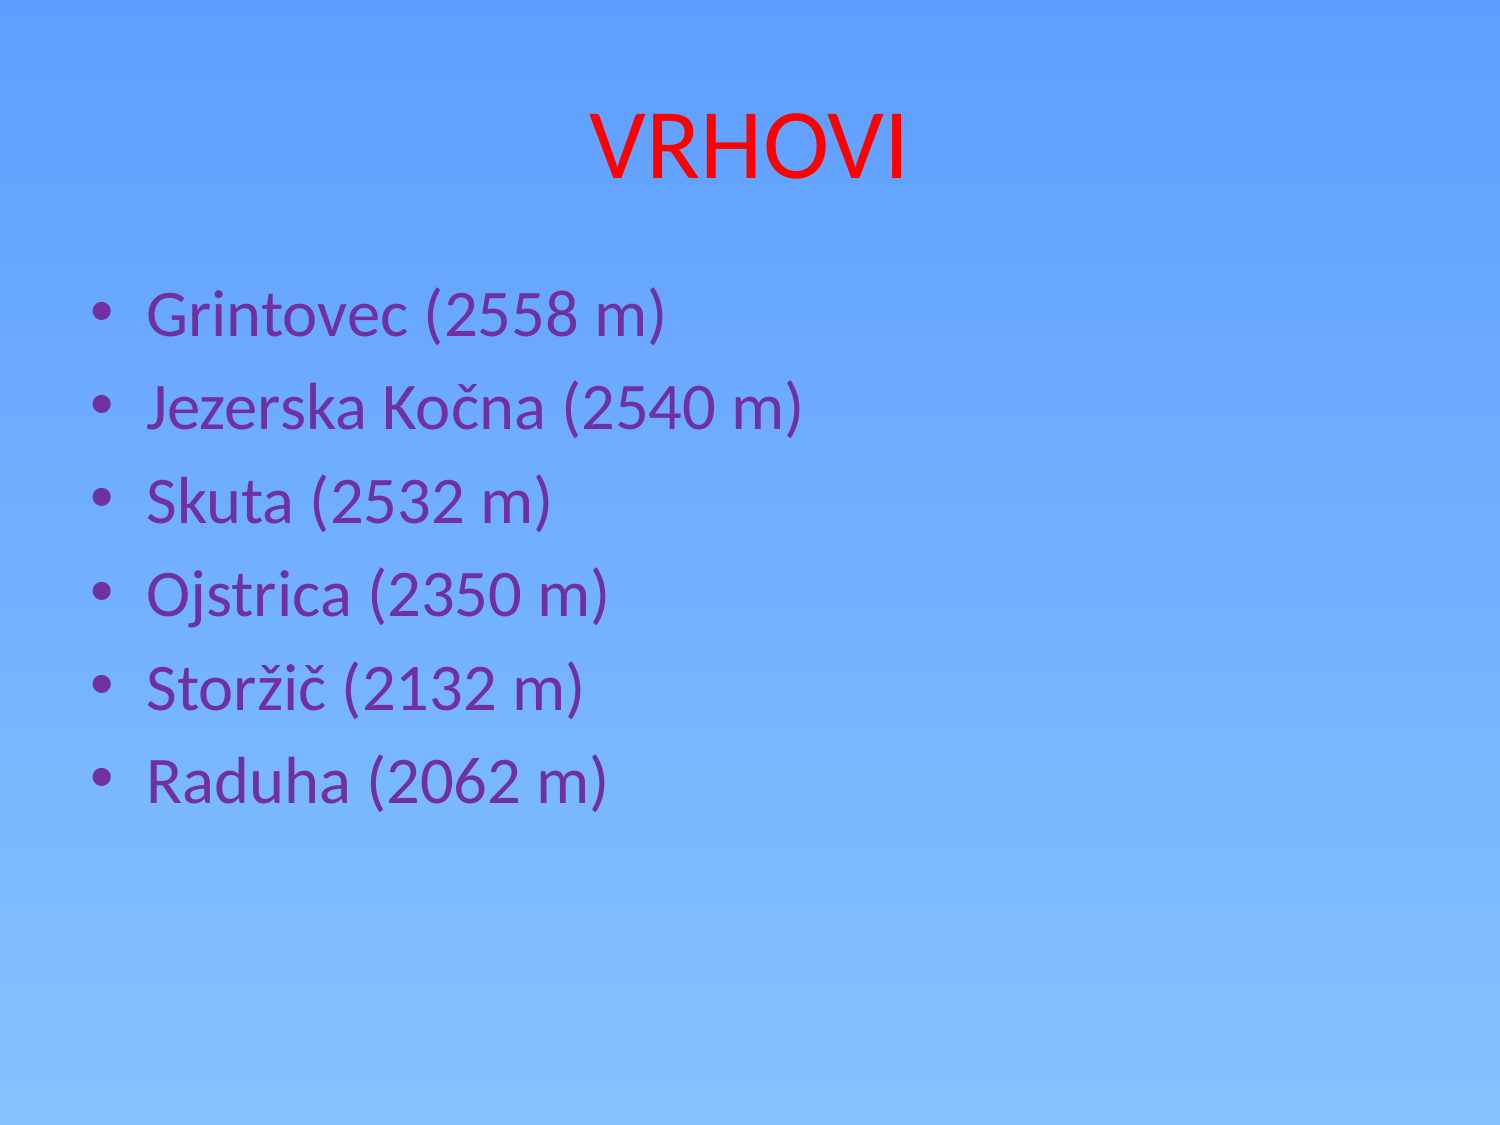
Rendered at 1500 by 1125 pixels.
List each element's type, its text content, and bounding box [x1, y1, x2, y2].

list Grintovec (2558 m) Jezerska Kočna (2540 m) Skuta (2532 m) Ojstrica (2350 m) Storžič (2132 m) Raduha (2062 m) [75, 262, 1425, 1005]
title VRHOVI [75, 45, 1425, 233]
